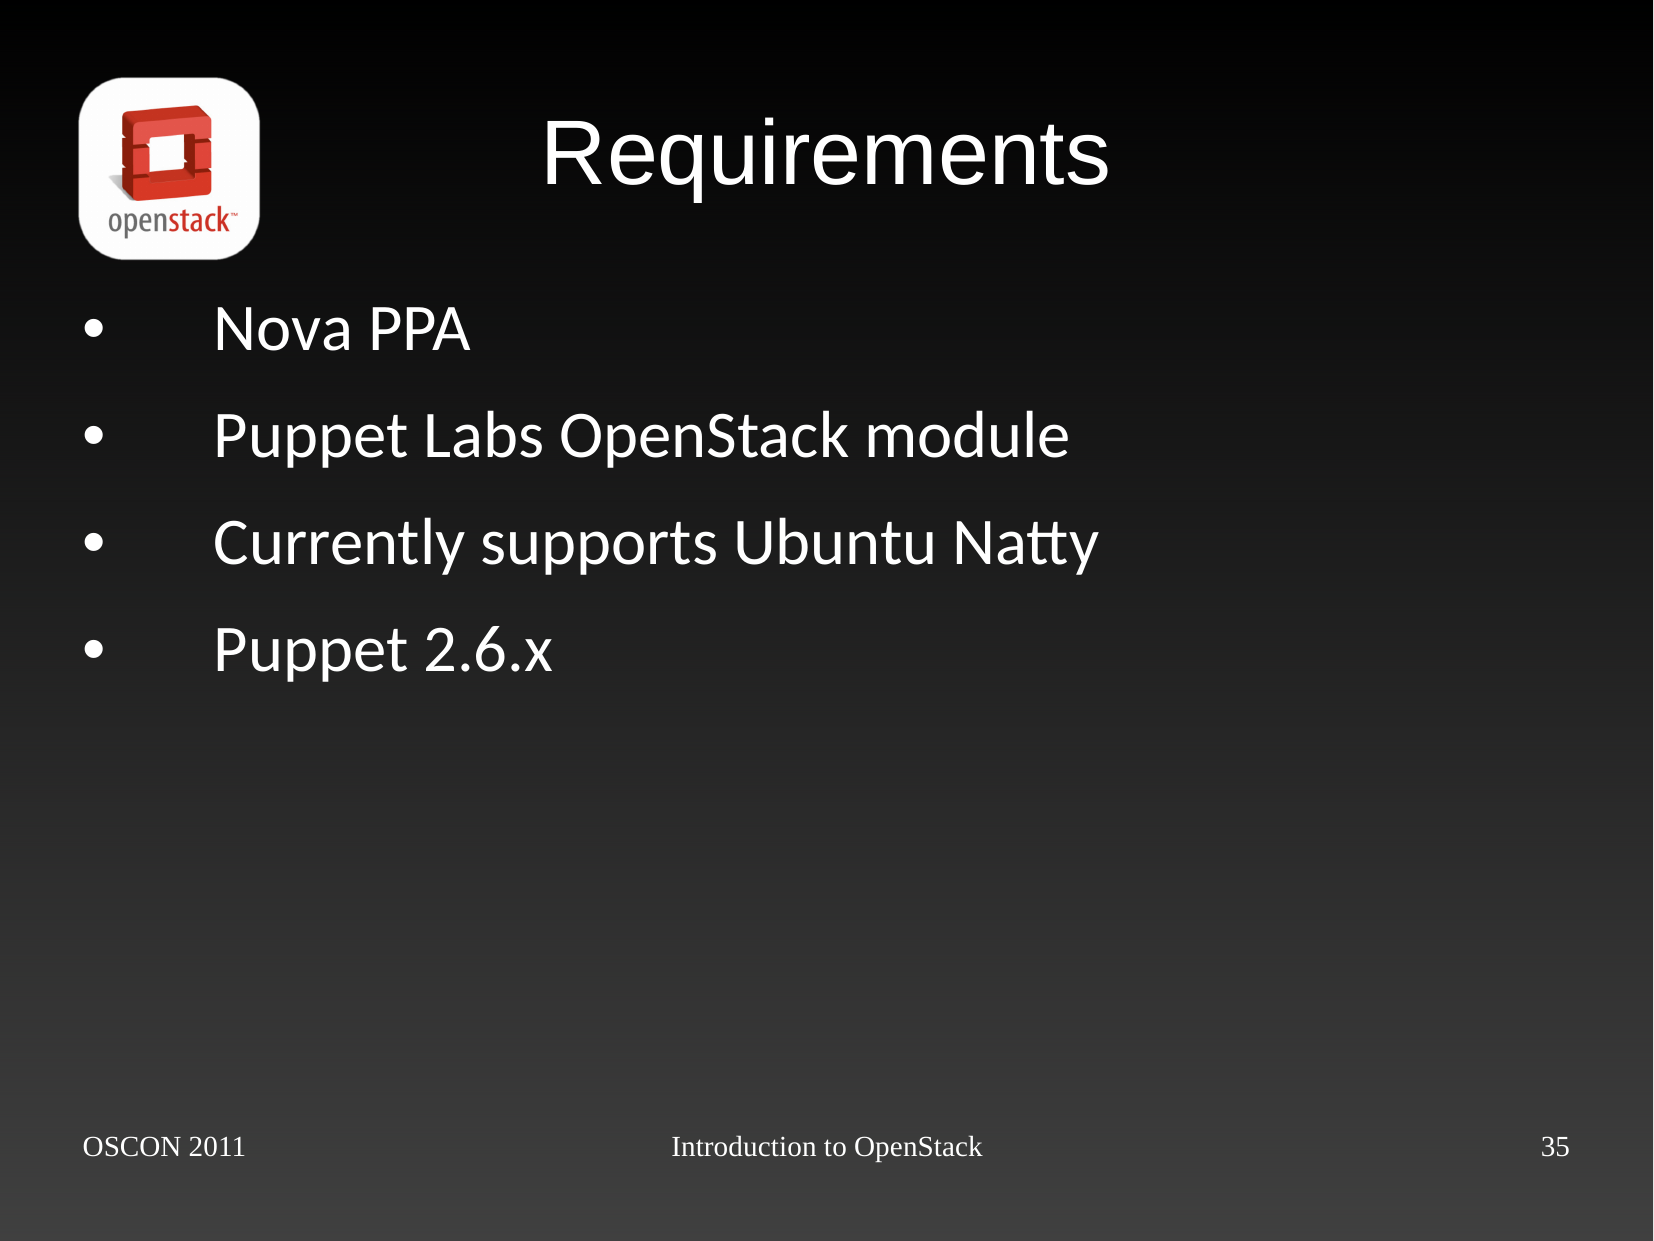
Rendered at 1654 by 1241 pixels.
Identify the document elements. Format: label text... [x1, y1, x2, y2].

picture [0, 0, 1654, 1241]
list • Nova PPA • Puppet Labs OpenStack module • Currently supports Ubuntu Natty • Puppet 2.6.x [82, 290, 1571, 1109]
title Requirements [82, 49, 1571, 257]
